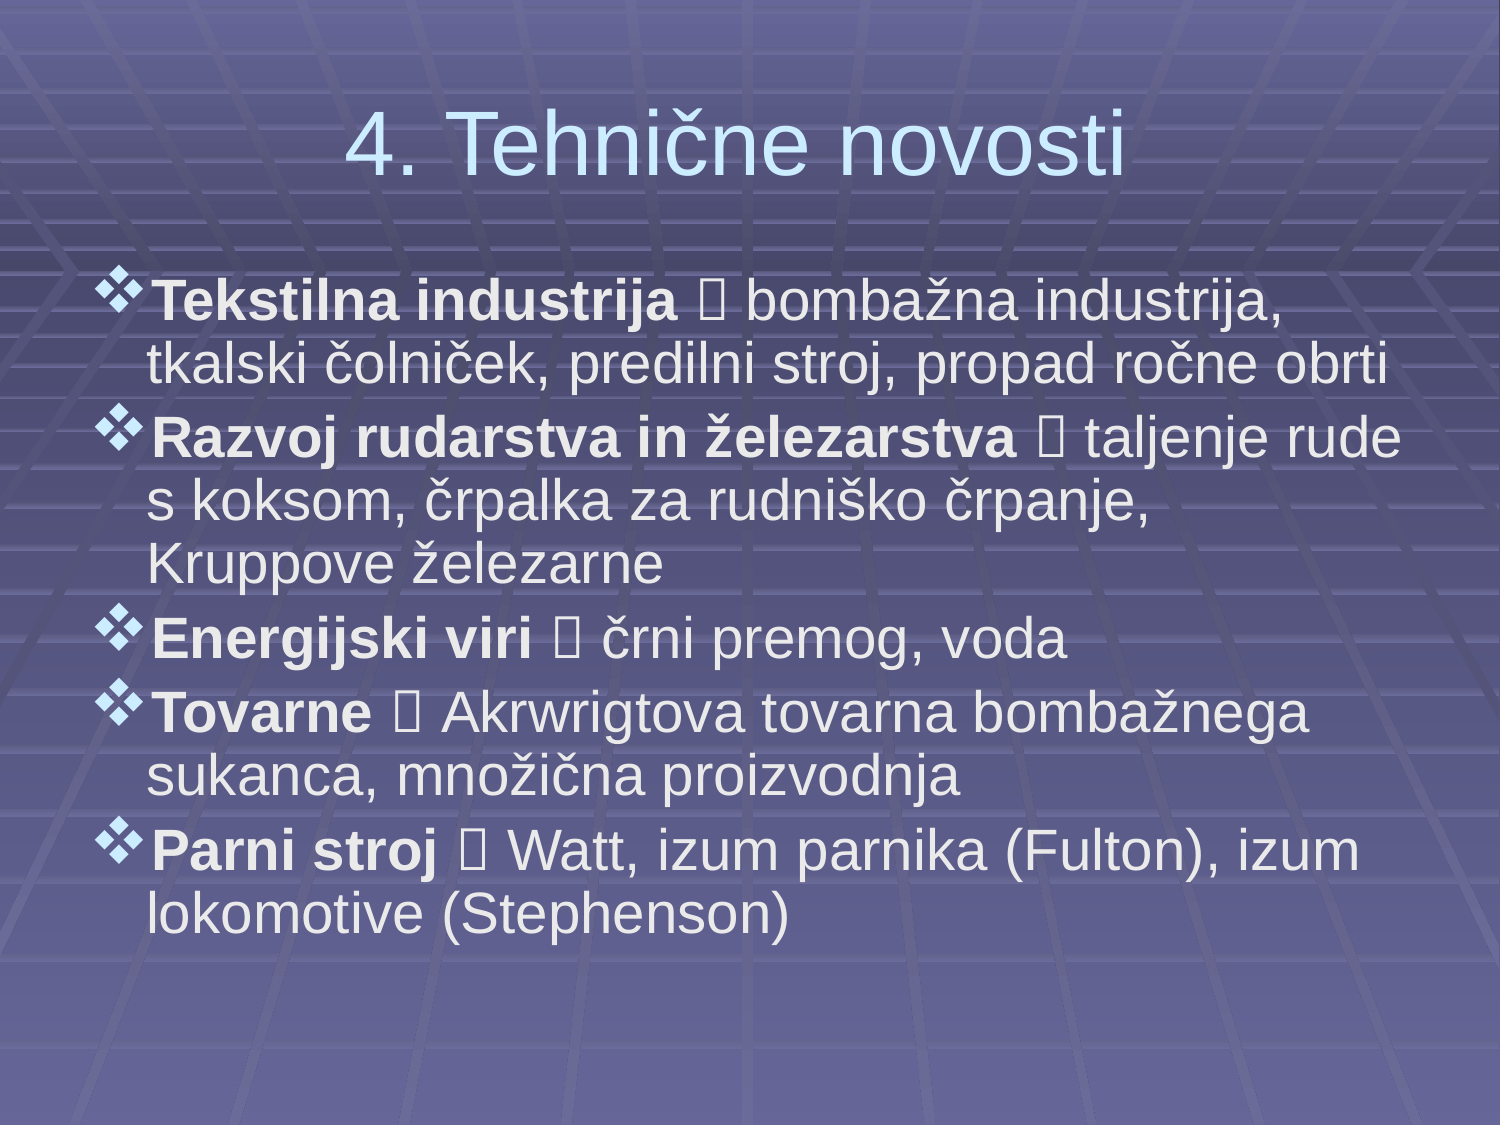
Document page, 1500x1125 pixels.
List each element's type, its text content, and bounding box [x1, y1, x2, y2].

title 4. Tehnične novosti [74, 44, 1425, 233]
list Tekstilna industrija  bombažna industrija, tkalski čolniček, predilni stroj, propad ročne obrti Razvoj rudarstva in železarstva  taljenje rude s koksom, črpalka za rudniško črpanje, Kruppove železarne Energijski viri  črni premog, voda Tovarne  Akrwrigtova tovarna bombažnega sukanca, množična proizvodnja Parni stroj  Watt, izum parnika (Fulton), izum lokomotive (Stephenson) [74, 262, 1425, 1000]
